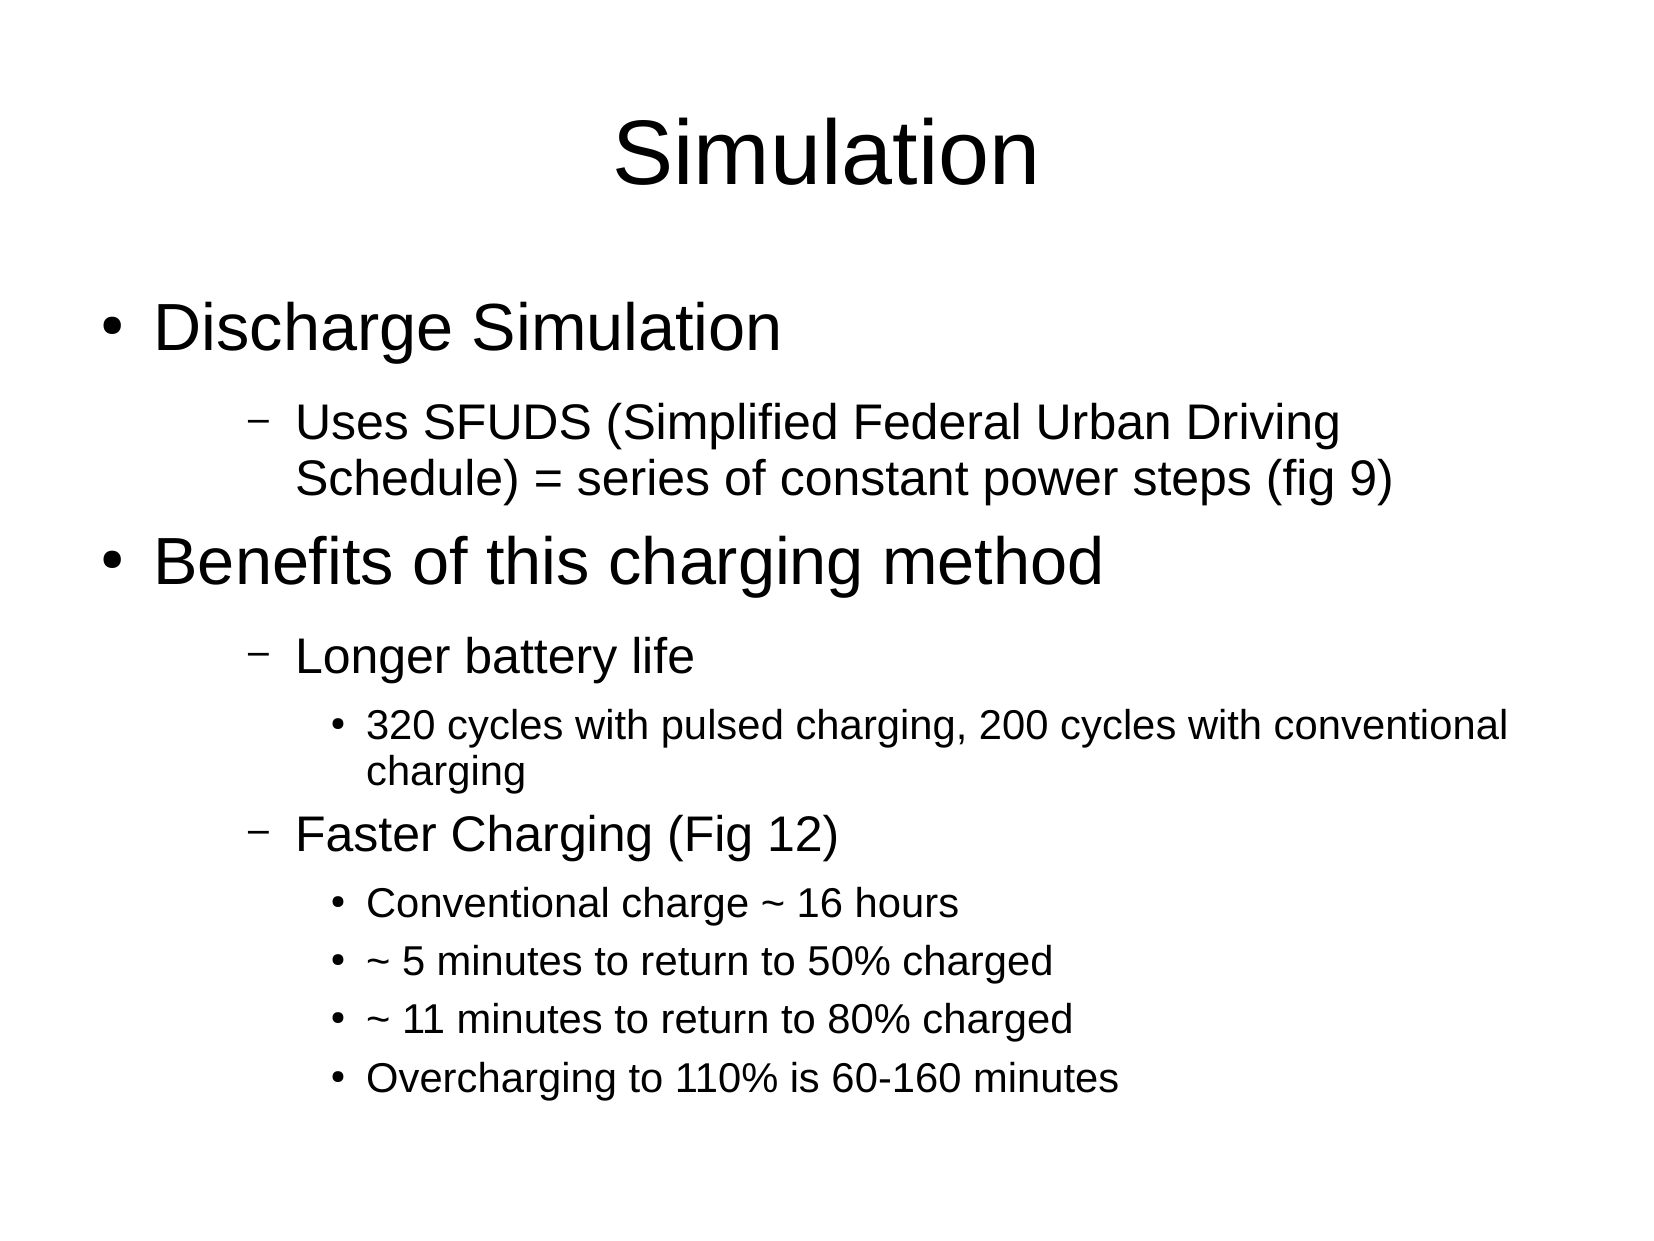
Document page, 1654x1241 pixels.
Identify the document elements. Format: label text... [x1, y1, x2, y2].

title Simulation [82, 49, 1571, 257]
list Discharge Simulation Uses SFUDS (Simplified Federal Urban Driving Schedule) = series of constant power steps (fig 9) Benefits of this charging method Longer battery life 320 cycles with pulsed charging, 200 cycles with conventional charging Faster Charging (Fig 12) Conventional charge ~ 16 hours ~ 5 minutes to return to 50% charged ~ 11 minutes to return to 80% charged Overcharging to 110% is 60-160 minutes [82, 290, 1571, 1109]
